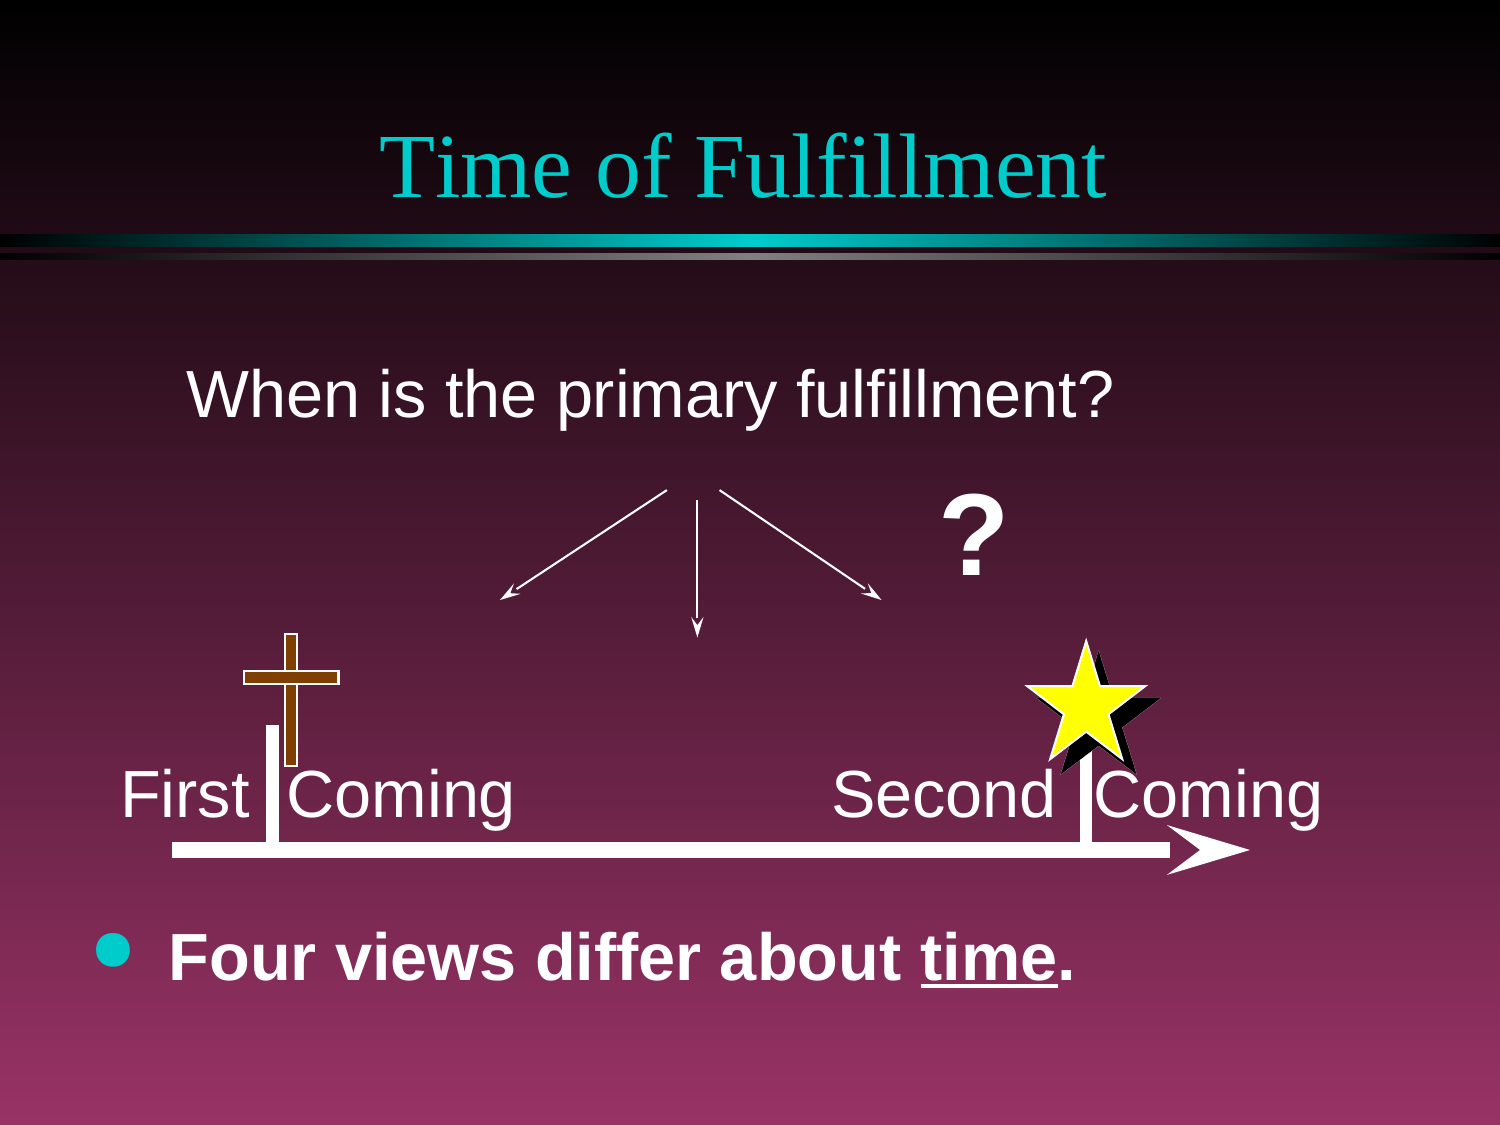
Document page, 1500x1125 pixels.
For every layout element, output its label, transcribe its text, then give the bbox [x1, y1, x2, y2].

text_box ? [924, 462, 1025, 608]
text_box Second Coming [815, 749, 1395, 840]
text_box When is the primary fulfillment? [171, 349, 1303, 440]
title Time of Fulfillment [99, 37, 1388, 225]
text_box First Coming [105, 749, 619, 840]
list Four views differ about time. [78, 912, 1422, 1078]
text_box [243, 633, 339, 749]
text_box [1027, 641, 1146, 749]
